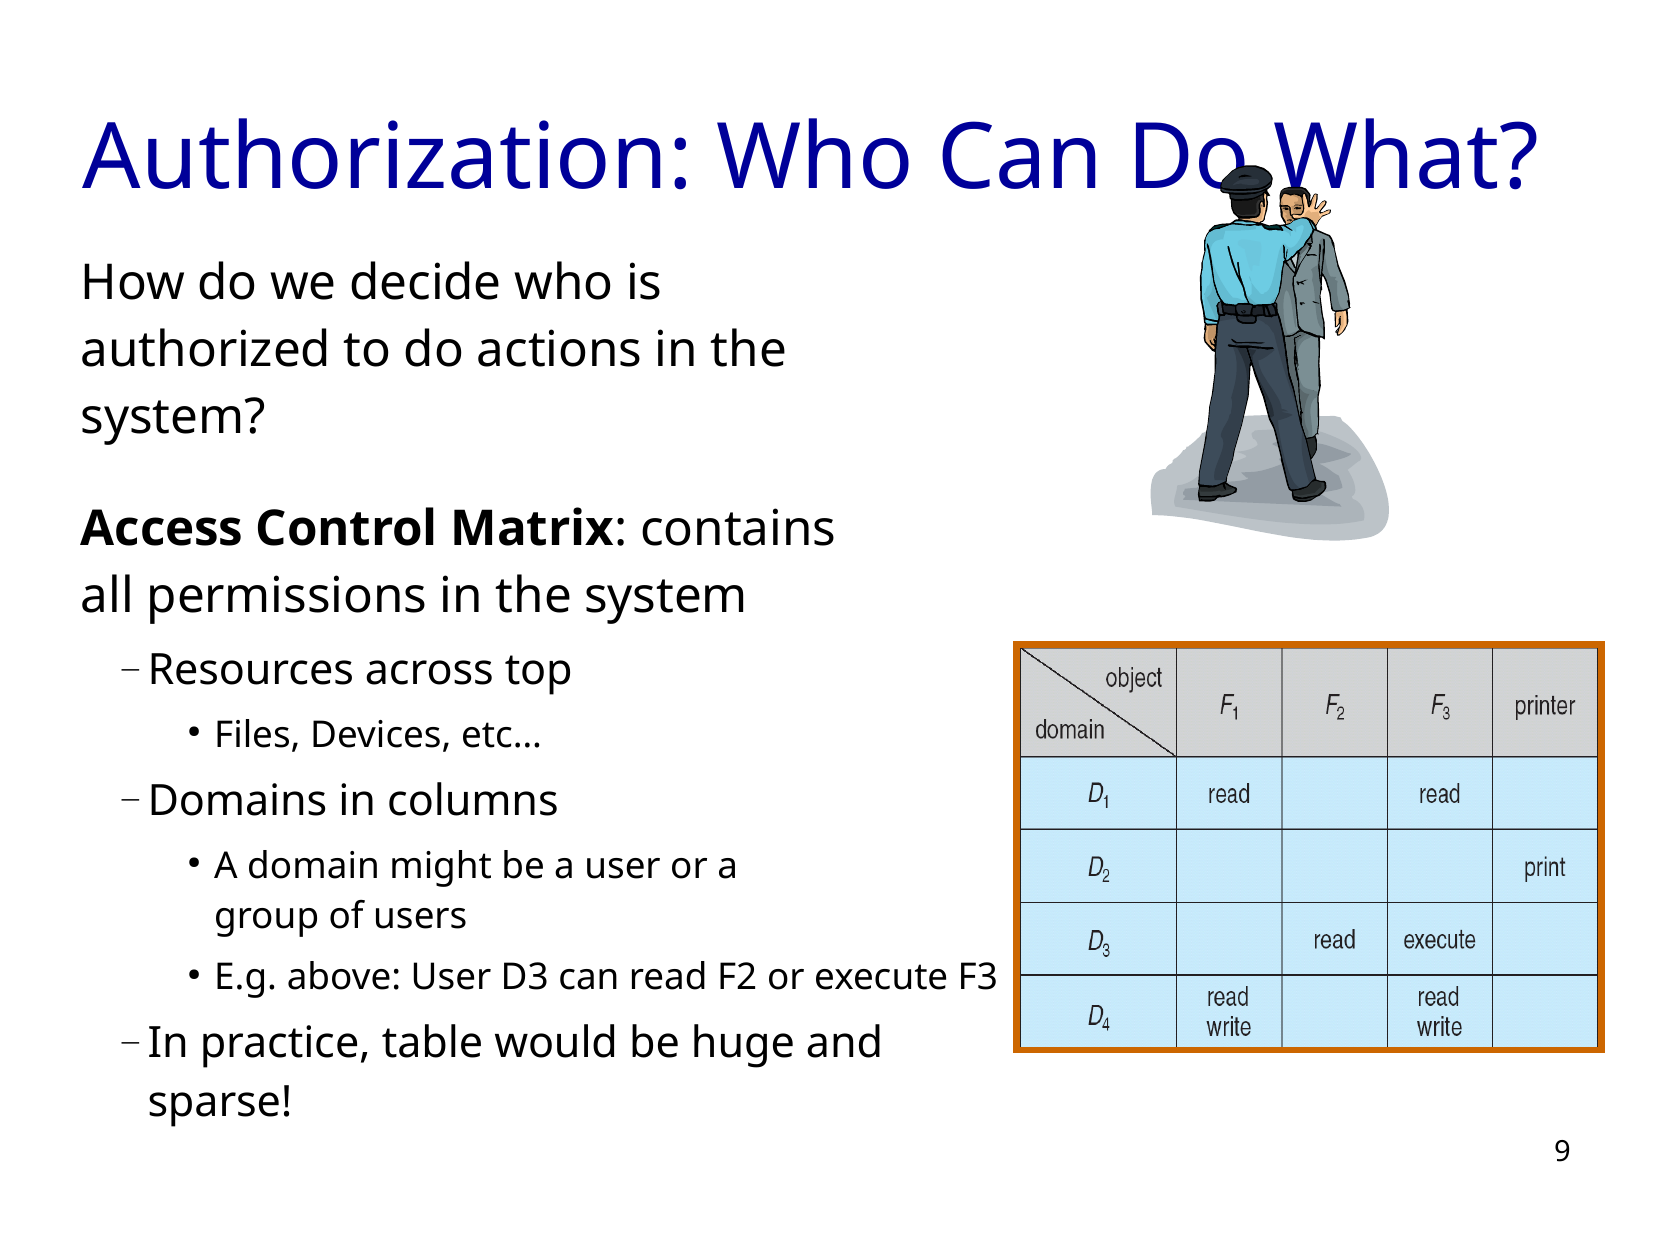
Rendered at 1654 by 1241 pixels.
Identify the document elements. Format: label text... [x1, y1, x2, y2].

list How do we decide who is authorized to do actions in the system? Access Control Matrix: contains all permissions in the system Resources across top Files, Devices, etc… Domains in columns A domain might be a user or a group of users E.g. above: User D3 can read F2 or execute F3 In practice, table would be huge and sparse! [54, 246, 1006, 1171]
picture [1143, 165, 1418, 552]
picture [1019, 647, 1599, 1048]
title Authorization: Who Can Do What? [82, 49, 1571, 257]
